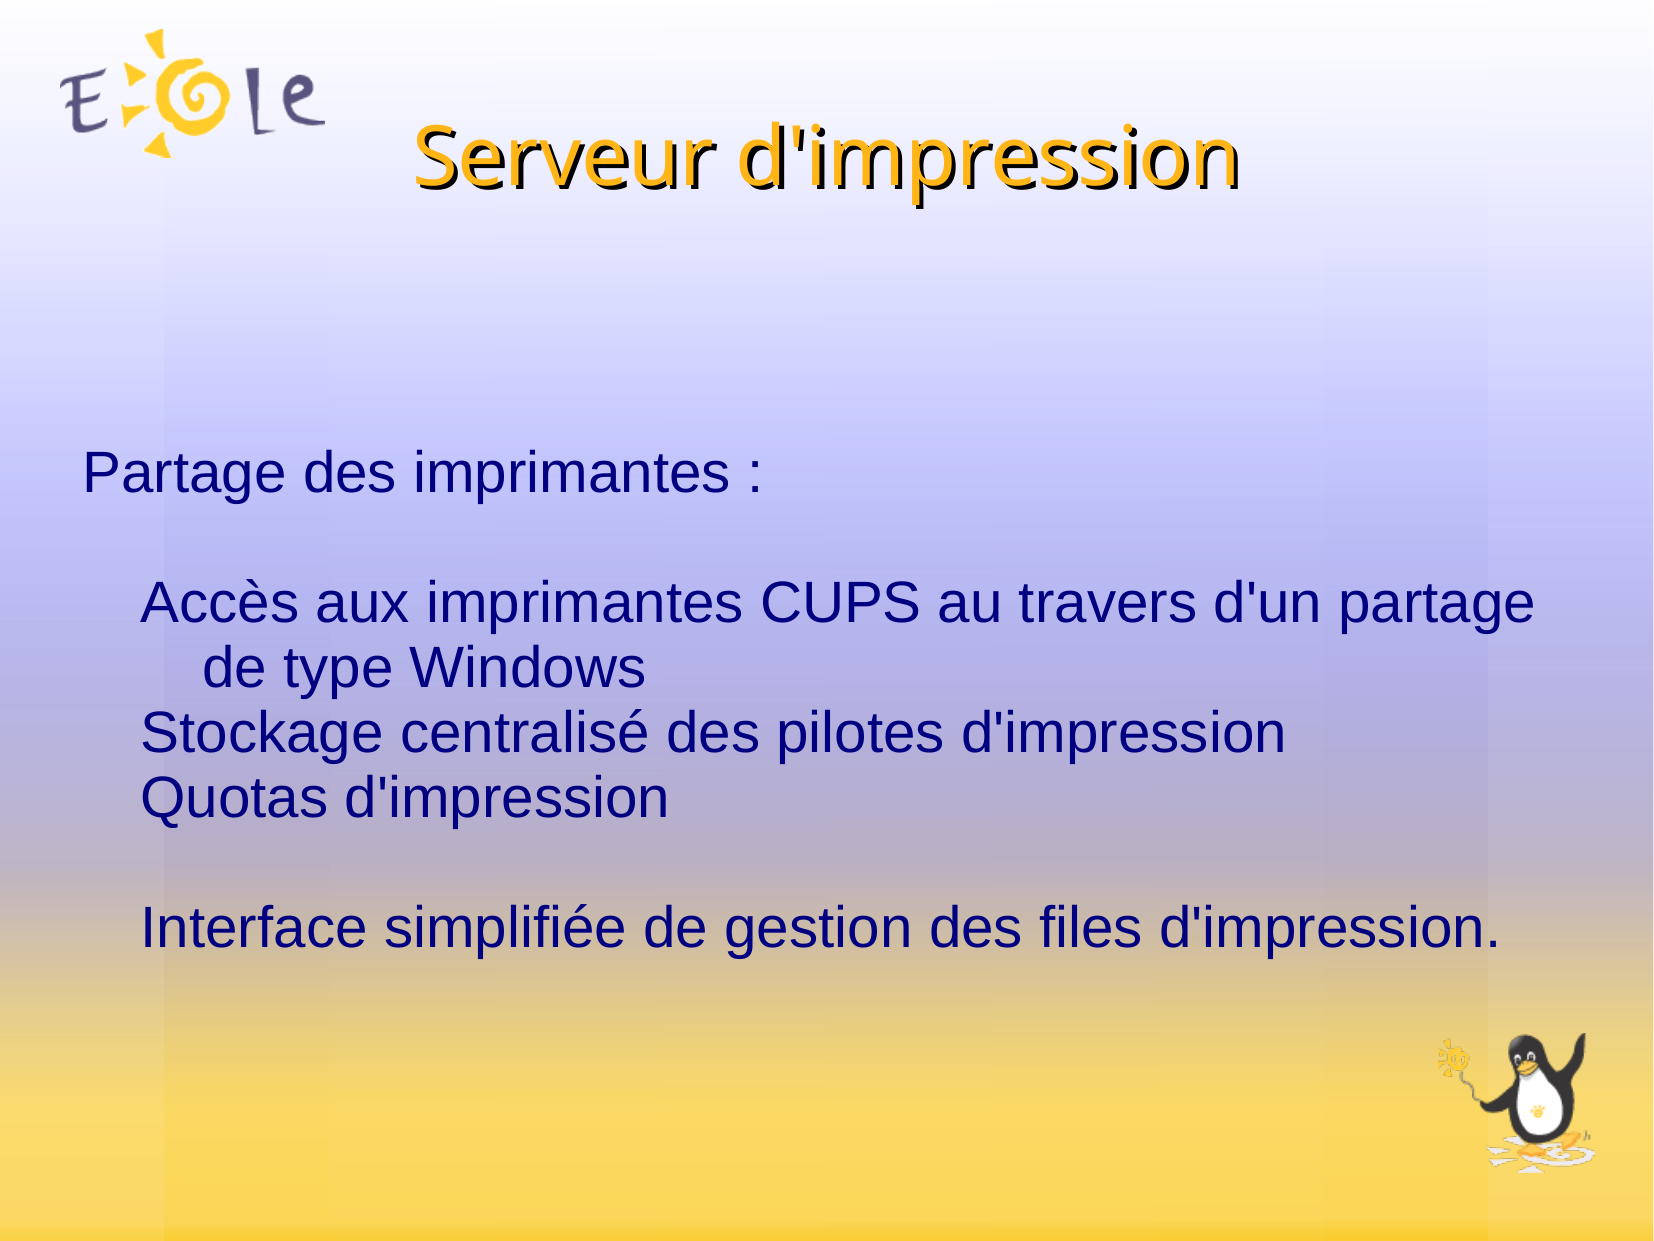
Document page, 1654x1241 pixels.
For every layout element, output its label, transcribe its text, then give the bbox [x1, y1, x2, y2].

picture [0, 0, 1654, 1241]
title Serveur d'impression [82, 49, 1571, 257]
subtitle Partage des imprimantes : Accès aux imprimantes CUPS au travers d'un partage de type Windows Stockage centralisé des pilotes d'impression Quotas d'impression Interface simplifiée de gestion des files d'impression. [82, 290, 1571, 1109]
